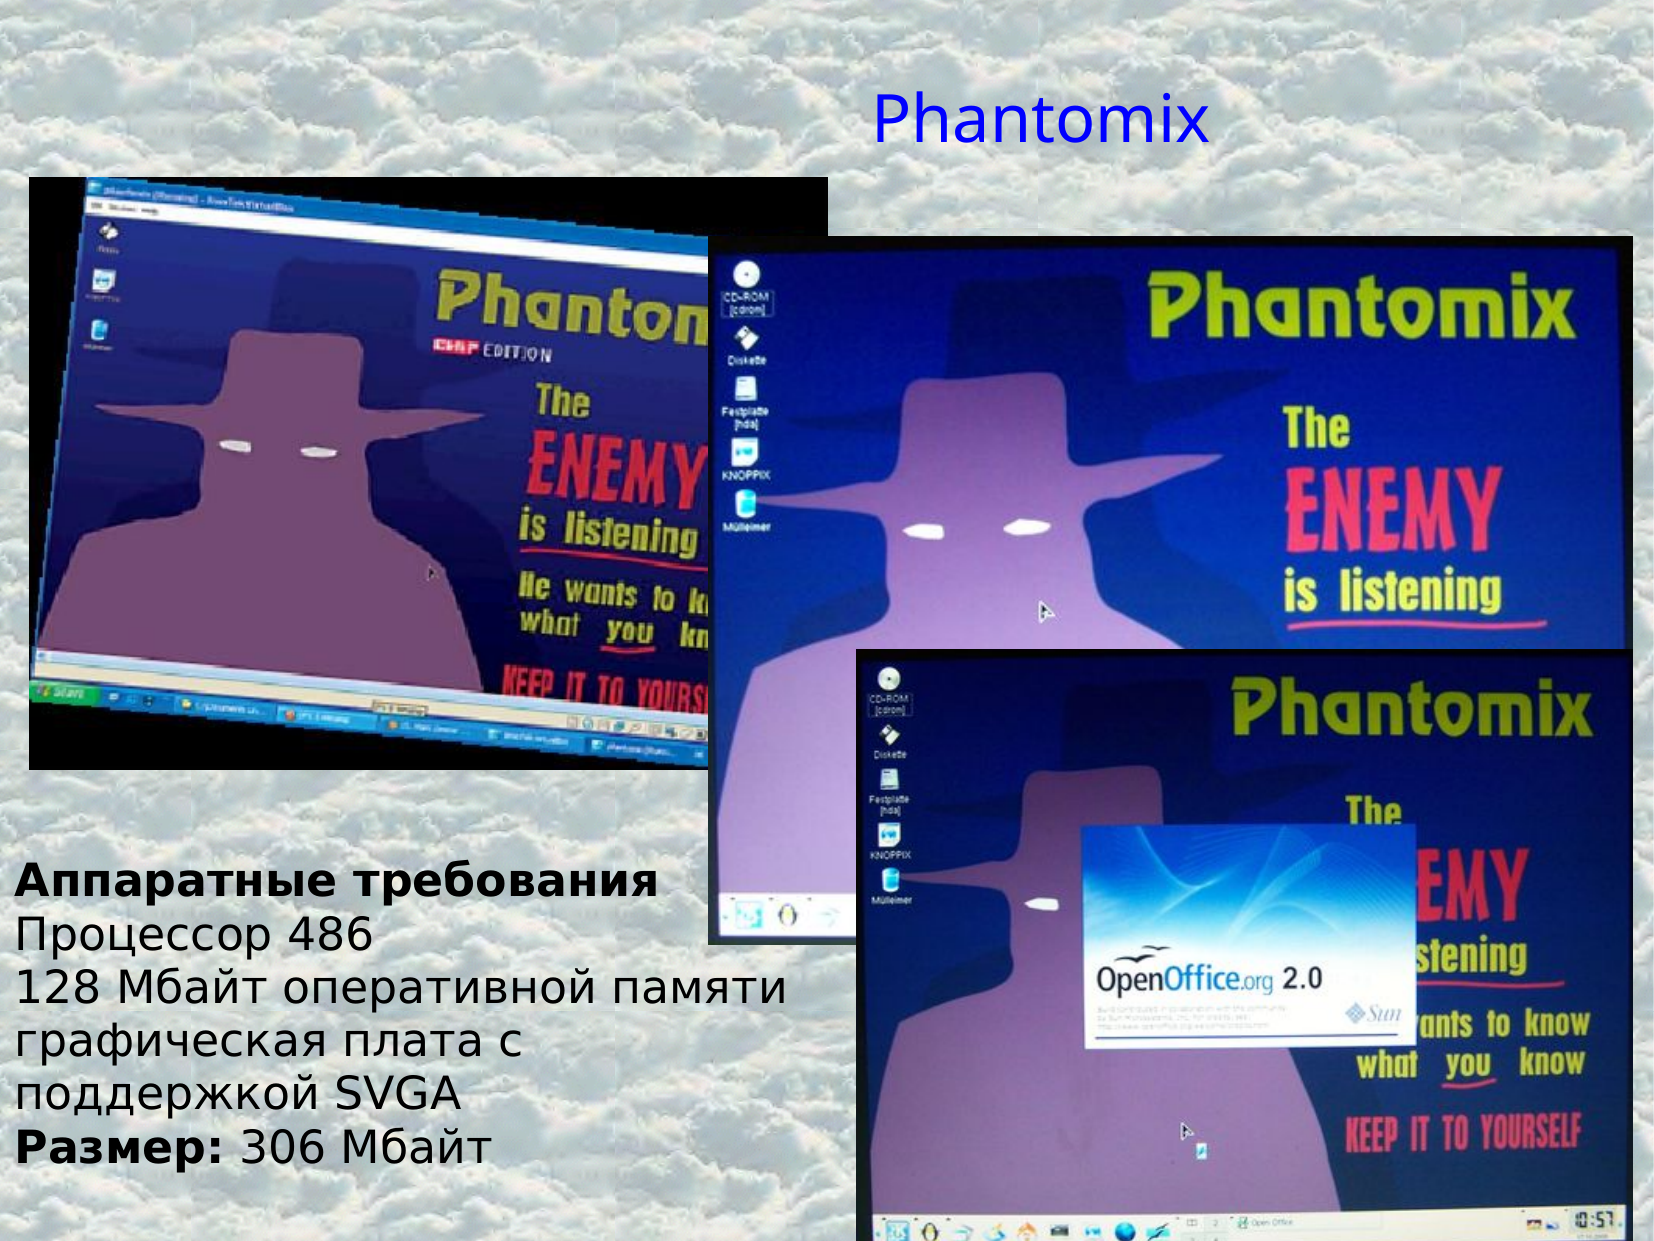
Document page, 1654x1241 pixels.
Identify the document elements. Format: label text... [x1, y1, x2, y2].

text_box Аппаратные требования Процессор 486 128 Мбайт оперативной памяти графическая плата с поддержкой SVGA Размер: 306 Мбайт [0, 846, 827, 1182]
text_box Phantomix [856, 64, 1329, 178]
picture [0, 0, 1654, 1241]
